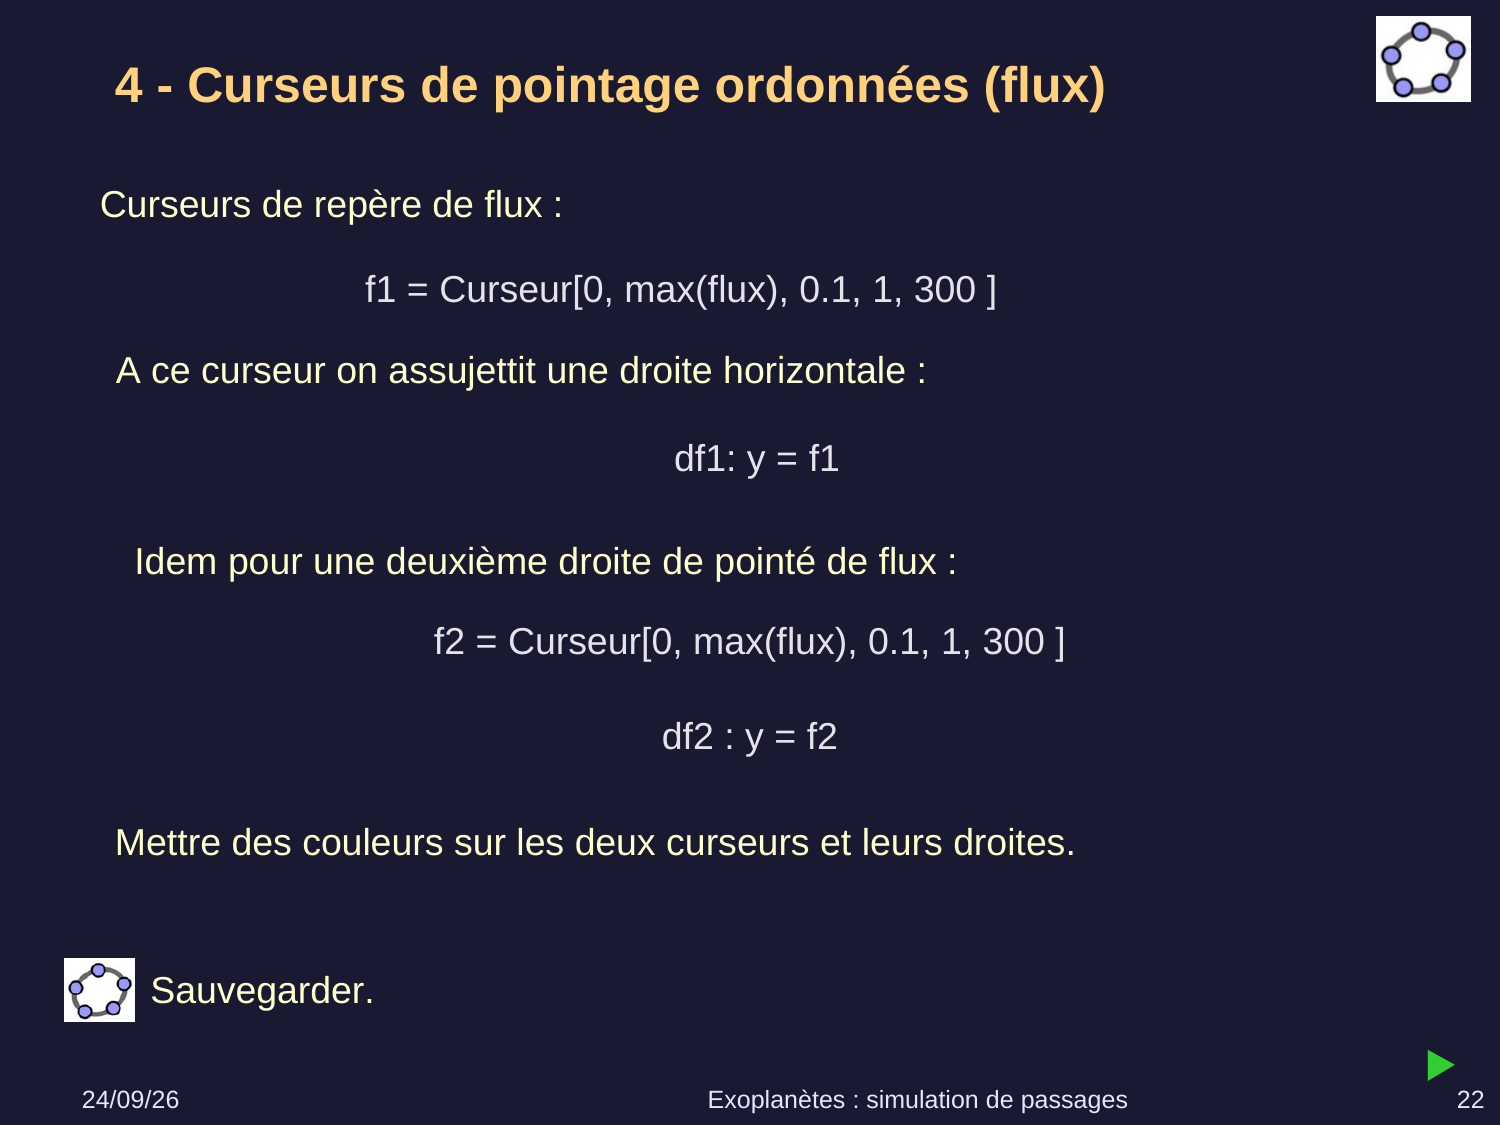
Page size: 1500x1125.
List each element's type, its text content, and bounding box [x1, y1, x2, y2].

text_box Mettre des couleurs sur les deux curseurs et leurs droites. [100, 810, 1424, 872]
text_box Curseurs de repère de flux : [85, 172, 579, 234]
text_box 4 - Curseurs de pointage ordonnées (flux) [100, 44, 1424, 120]
picture [64, 958, 135, 1022]
text_box Idem pour une deuxième droite de pointé de flux : [119, 529, 974, 590]
picture [1376, 16, 1471, 102]
text_box f2 = Curseur[0, max(flux), 0.1, 1, 300 ] [419, 609, 1082, 670]
text_box df1: y = f1 [659, 426, 856, 487]
text_box A ce curseur on assujettit une droite horizontale : [100, 337, 943, 399]
text_box Sauvegarder. [135, 958, 390, 1020]
text_box  [1409, 1034, 1475, 1096]
text_box df2 : y = f2 [647, 704, 854, 765]
text_box f1 = Curseur[0, max(flux), 0.1, 1, 300 ] [350, 257, 1013, 319]
